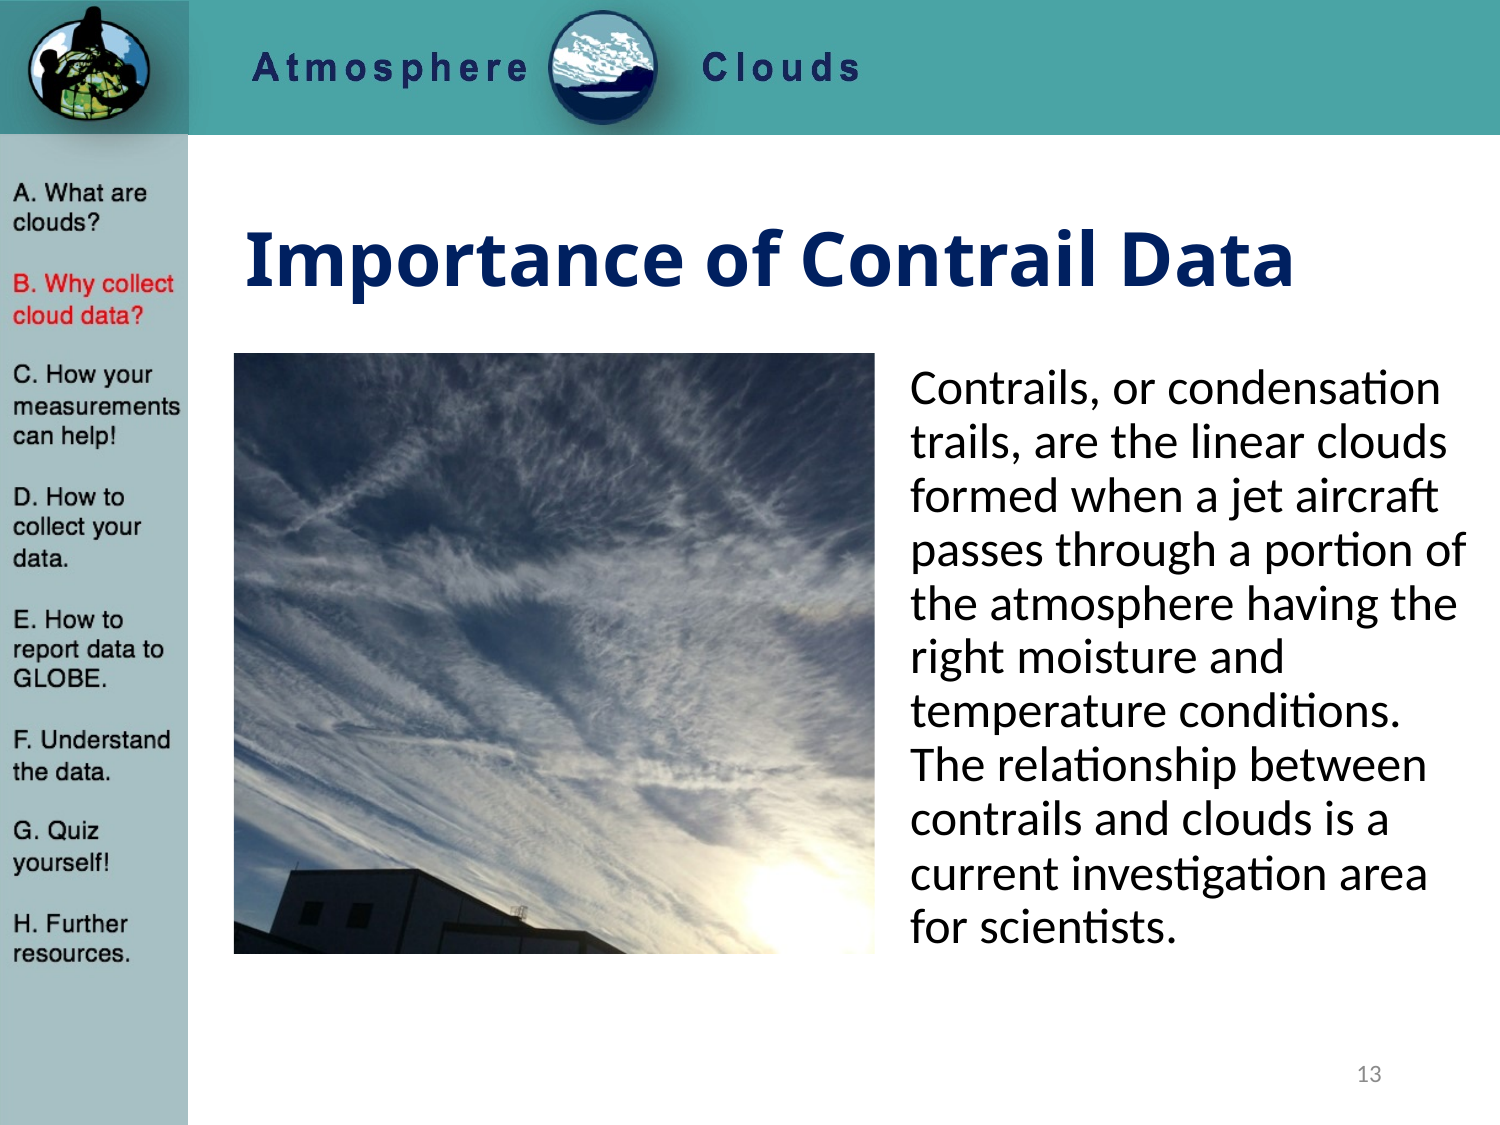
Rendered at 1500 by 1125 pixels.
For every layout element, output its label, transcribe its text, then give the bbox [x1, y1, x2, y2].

picture [0, 0, 1500, 1125]
list Contrails, or condensation trails, are the linear clouds formed when a jet aircraft passes through a portion of the atmosphere having the right moisture and temperature conditions. The relationship between contrails and clouds is a current investigation area for scientists. [895, 353, 1497, 1069]
picture [233, 353, 875, 954]
slide_number <number> [1059, 1069, 1397, 1103]
title Importance of Contrail Data [230, 153, 1397, 372]
